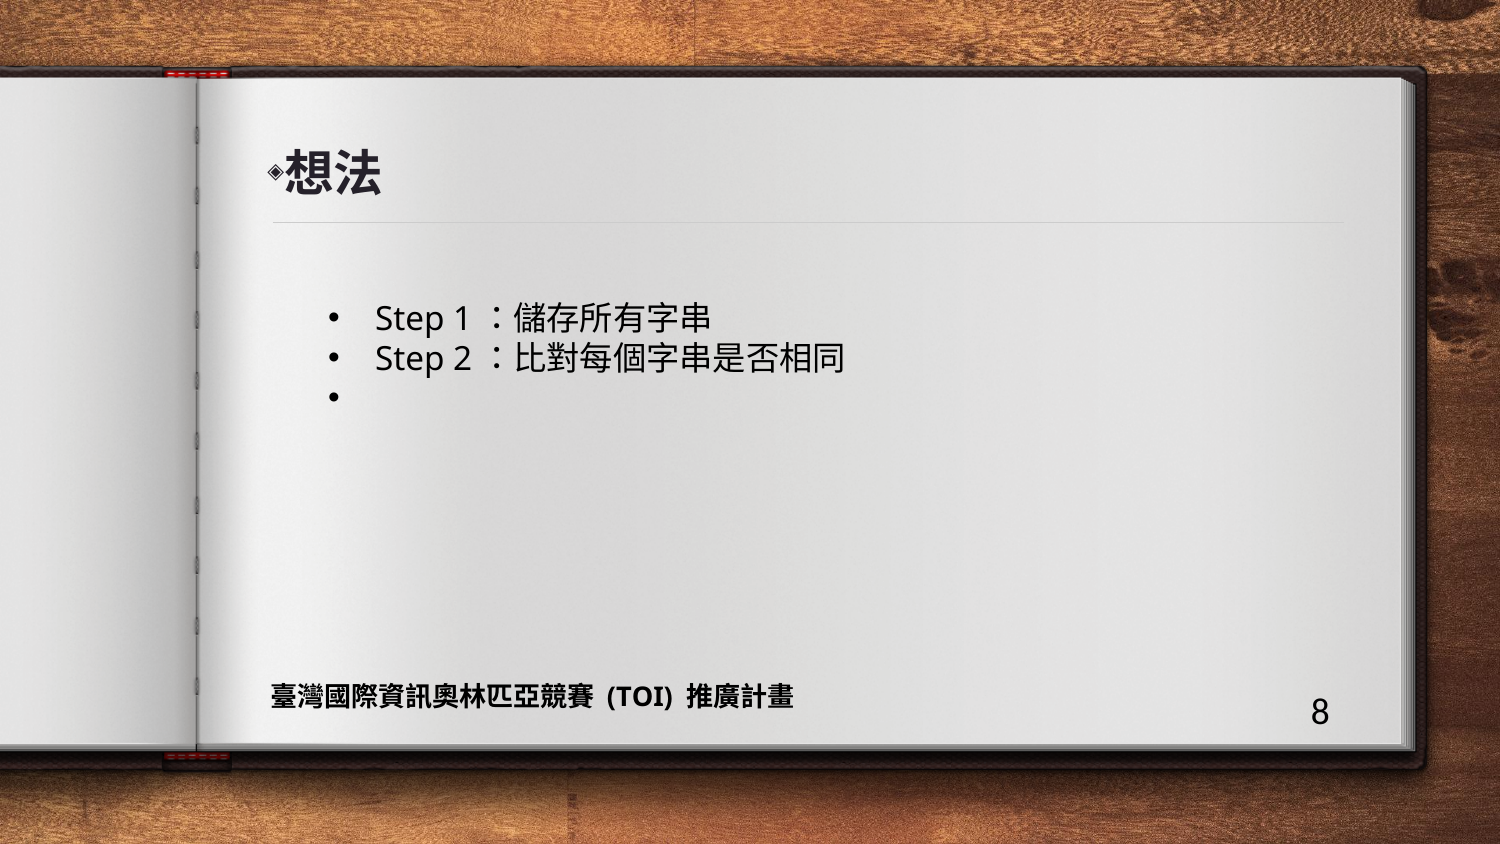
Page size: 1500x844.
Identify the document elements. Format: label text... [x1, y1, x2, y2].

text_box Step 1：儲存所有字串 Step 2：比對每個字串是否相同 [313, 289, 1254, 426]
list 想法 [252, 126, 1194, 216]
text_box 8 [1295, 672, 1386, 737]
